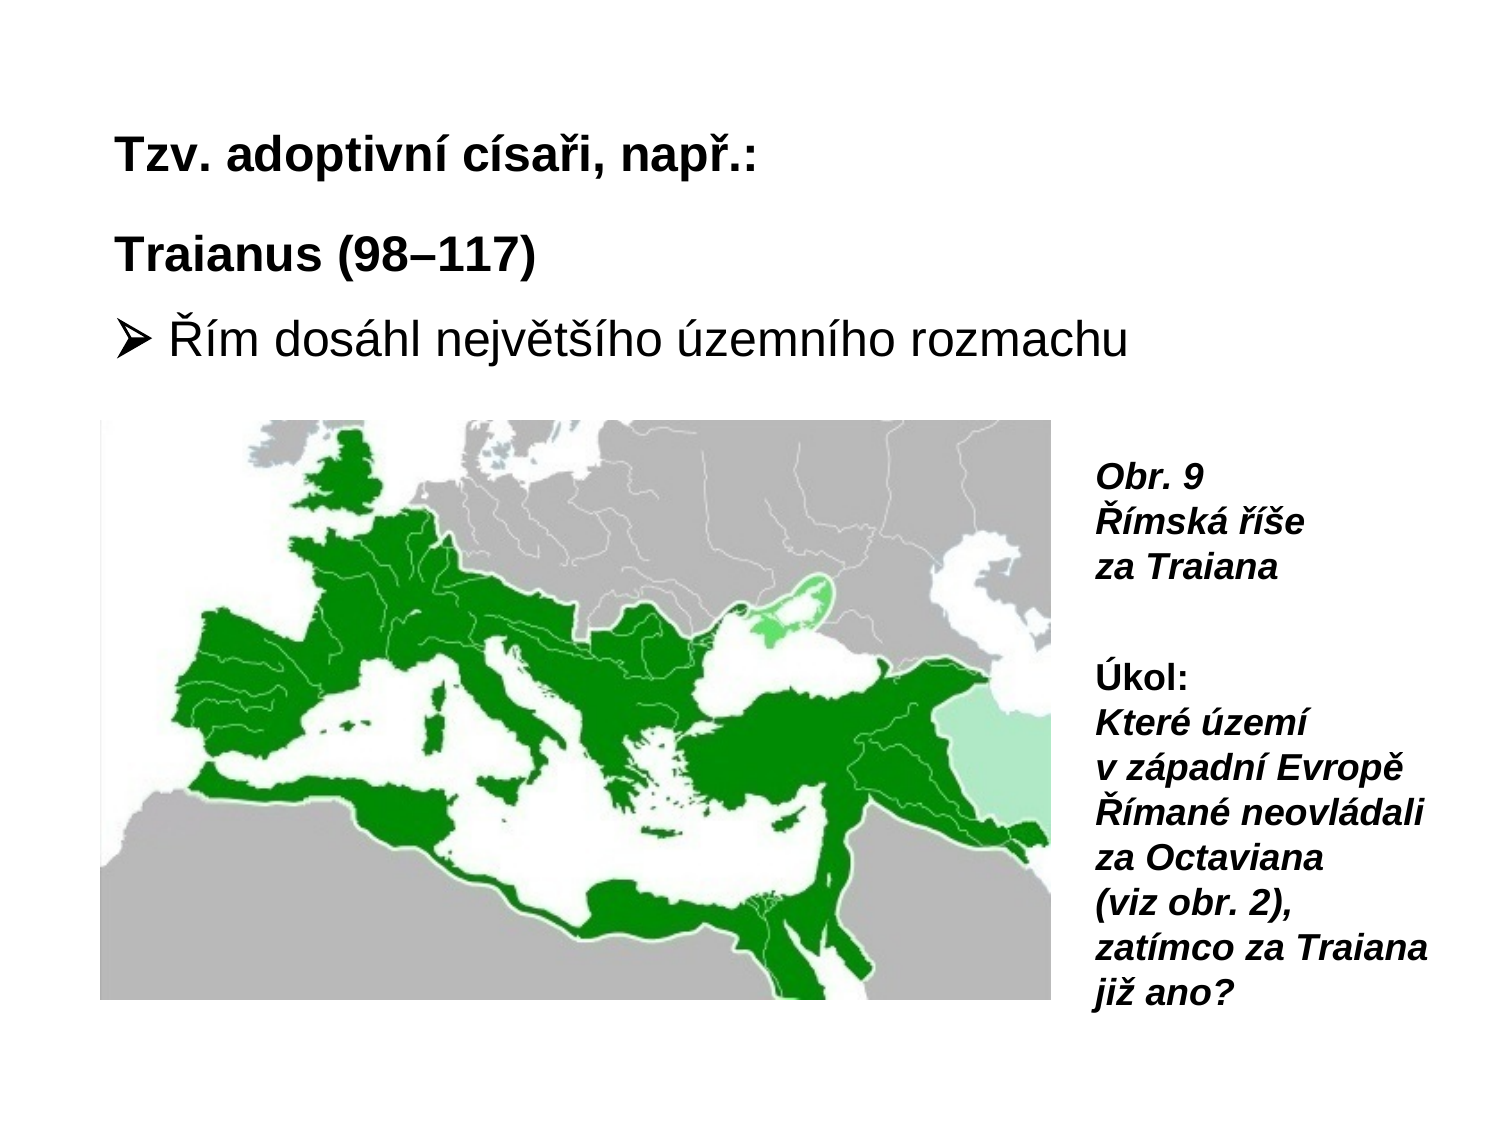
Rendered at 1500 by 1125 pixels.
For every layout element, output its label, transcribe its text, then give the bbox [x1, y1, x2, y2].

picture [100, 420, 1051, 1000]
text_box Úkol: Které území v západní Evropě Římané neovládali za Octaviana (viz obr. 2), zatímco za Traiana již ano? [1080, 645, 1447, 1021]
text_box Tzv. adoptivní císaři, např.: Traianus (98–117)  Řím dosáhl největšího územního rozmachu [100, 113, 1365, 374]
text_box Obr. 9 Římská říše za Traiana [1080, 444, 1341, 595]
